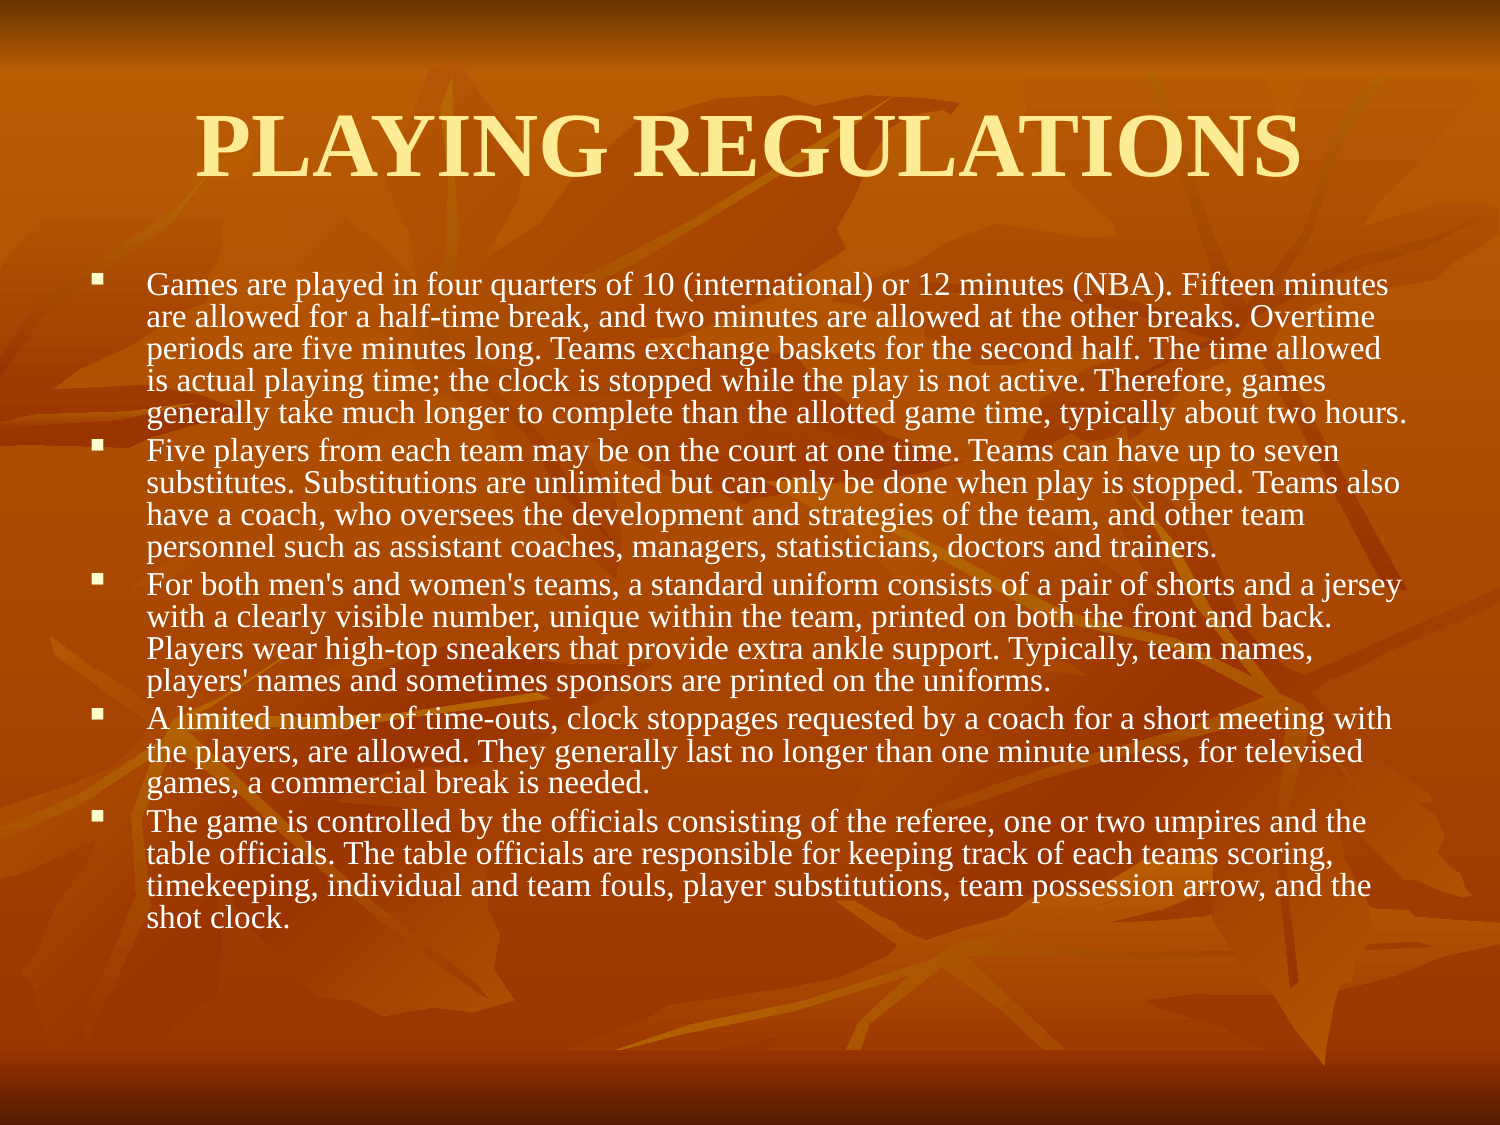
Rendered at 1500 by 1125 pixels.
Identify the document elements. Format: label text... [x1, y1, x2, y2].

list Games are played in four quarters of 10 (international) or 12 minutes (NBA). Fifteen minutes are allowed for a half-time break, and two minutes are allowed at the other breaks. Overtime periods are five minutes long. Teams exchange baskets for the second half. The time allowed is actual playing time; the clock is stopped while the play is not active. Therefore, games generally take much longer to complete than the allotted game time, typically about two hours. Five players from each team may be on the court at one time. Teams can have up to seven substitutes. Substitutions are unlimited but can only be done when play is stopped. Teams also have a coach, who oversees the development and strategies of the team, and other team personnel such as assistant coaches, managers, statisticians, doctors and trainers. For both men's and women's teams, a standard uniform consists of a pair of shorts and a jersey with a clearly visible number, unique within the team, printed on both the front and back. Players wear high-top sneakers that provide extra ankle support. Typically, team names, players' names and sometimes sponsors are printed on the uniforms. A limited number of time-outs, clock stoppages requested by a coach for a short meeting with the players, are allowed. They generally last no longer than one minute unless, for televised games, a commercial break is needed. The game is controlled by the officials consisting of the referee, one or two umpires and the table officials. The table officials are responsible for keeping track of each teams scoring, timekeeping, individual and team fouls, player substitutions, team possession arrow, and the shot clock. [75, 262, 1425, 1006]
title PLAYING REGULATIONS [75, 45, 1425, 234]
